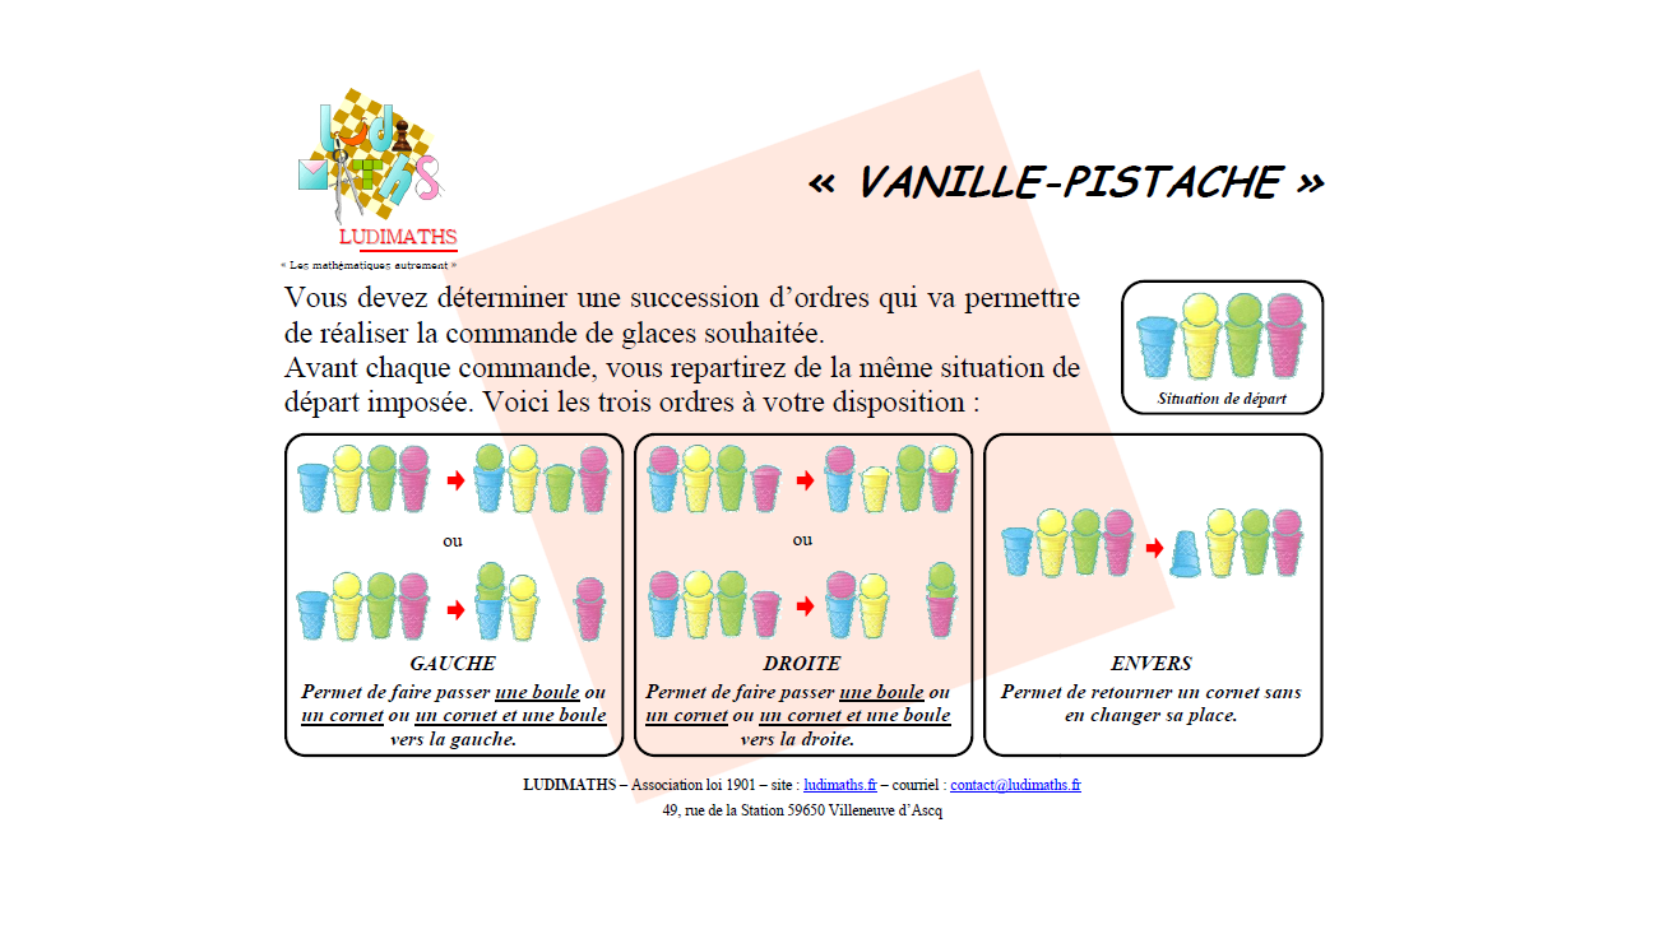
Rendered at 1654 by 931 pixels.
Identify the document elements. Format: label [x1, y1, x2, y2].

picture [231, 37, 1371, 836]
